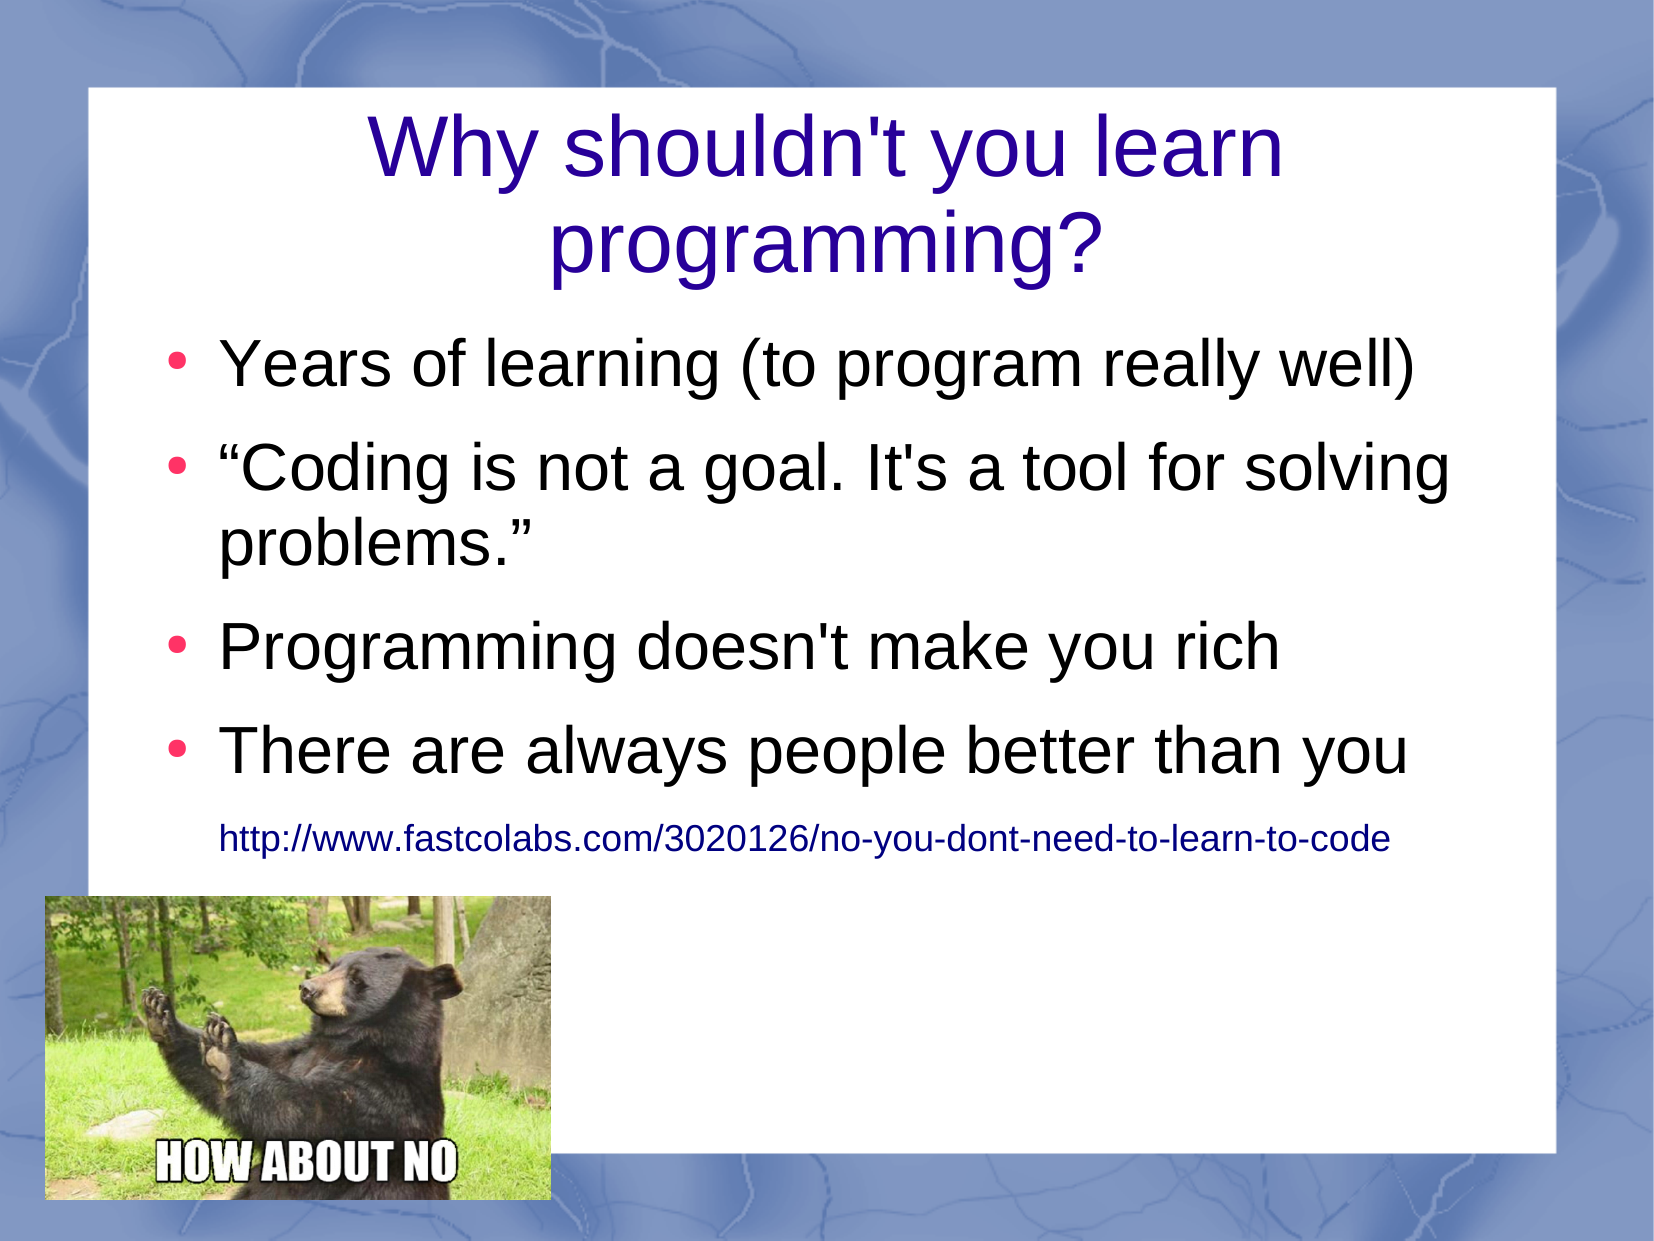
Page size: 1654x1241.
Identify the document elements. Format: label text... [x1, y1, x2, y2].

title Why shouldn't you learn programming? [118, 90, 1536, 298]
picture [0, 0, 1654, 1241]
list Years of learning (to program really well) “Coding is not a goal. It's a tool for solving problems.” Programming doesn't make you rich There are always people better than you http://www.fastcolabs.com/3020126/no-you-dont-need-to-learn-to-code [147, 325, 1506, 1031]
